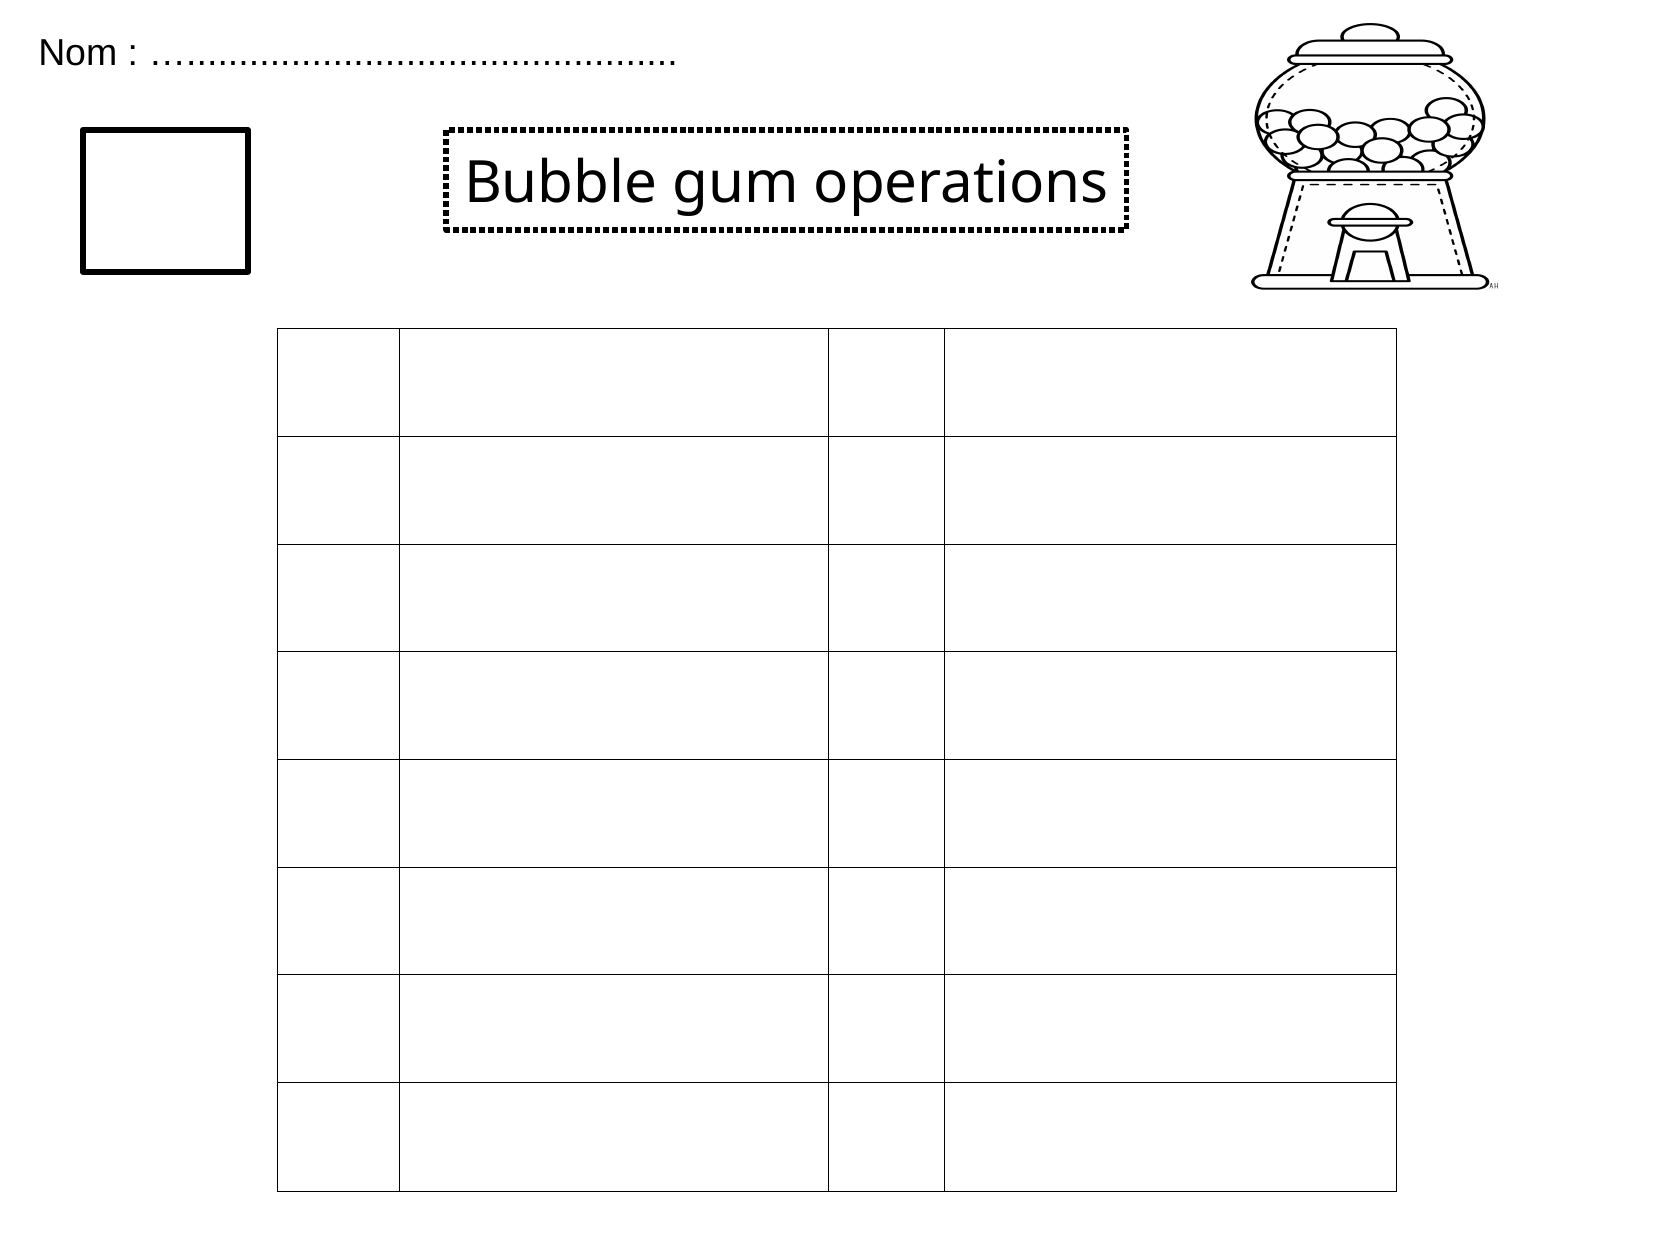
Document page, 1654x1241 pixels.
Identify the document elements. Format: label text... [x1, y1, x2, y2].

table_cell [278, 545, 399, 651]
table_cell [278, 760, 399, 867]
table_cell [829, 975, 944, 1082]
table_cell [945, 868, 1396, 974]
table_cell [400, 760, 828, 867]
table_header [945, 329, 1396, 436]
table_cell [278, 975, 399, 1082]
text_box [82, 129, 249, 272]
table_header [278, 329, 399, 436]
text_box Bubble gum operations [446, 129, 1099, 225]
table_cell [829, 760, 944, 867]
table_cell [278, 652, 399, 759]
table_header [400, 329, 828, 436]
table_cell [400, 545, 828, 651]
table_cell [945, 437, 1396, 544]
table_cell [400, 652, 828, 759]
table_cell [829, 1083, 944, 1191]
table_cell [400, 437, 828, 544]
table_header [829, 329, 944, 436]
table_cell [400, 1083, 828, 1191]
picture [1251, 23, 1512, 296]
table_cell [278, 437, 399, 544]
table_cell [829, 868, 944, 974]
table_cell [278, 868, 399, 974]
table_cell [829, 545, 944, 651]
table_cell [400, 975, 828, 1082]
table_cell [278, 1083, 399, 1191]
table_cell [945, 545, 1396, 651]
table_cell [945, 975, 1396, 1082]
text_box Nom : …............................................... [23, 23, 695, 81]
table_cell [400, 868, 828, 974]
table_cell [829, 437, 944, 544]
table_cell [945, 652, 1396, 759]
table_cell [829, 652, 944, 759]
table_cell [945, 1083, 1396, 1191]
table_cell [945, 760, 1396, 867]
